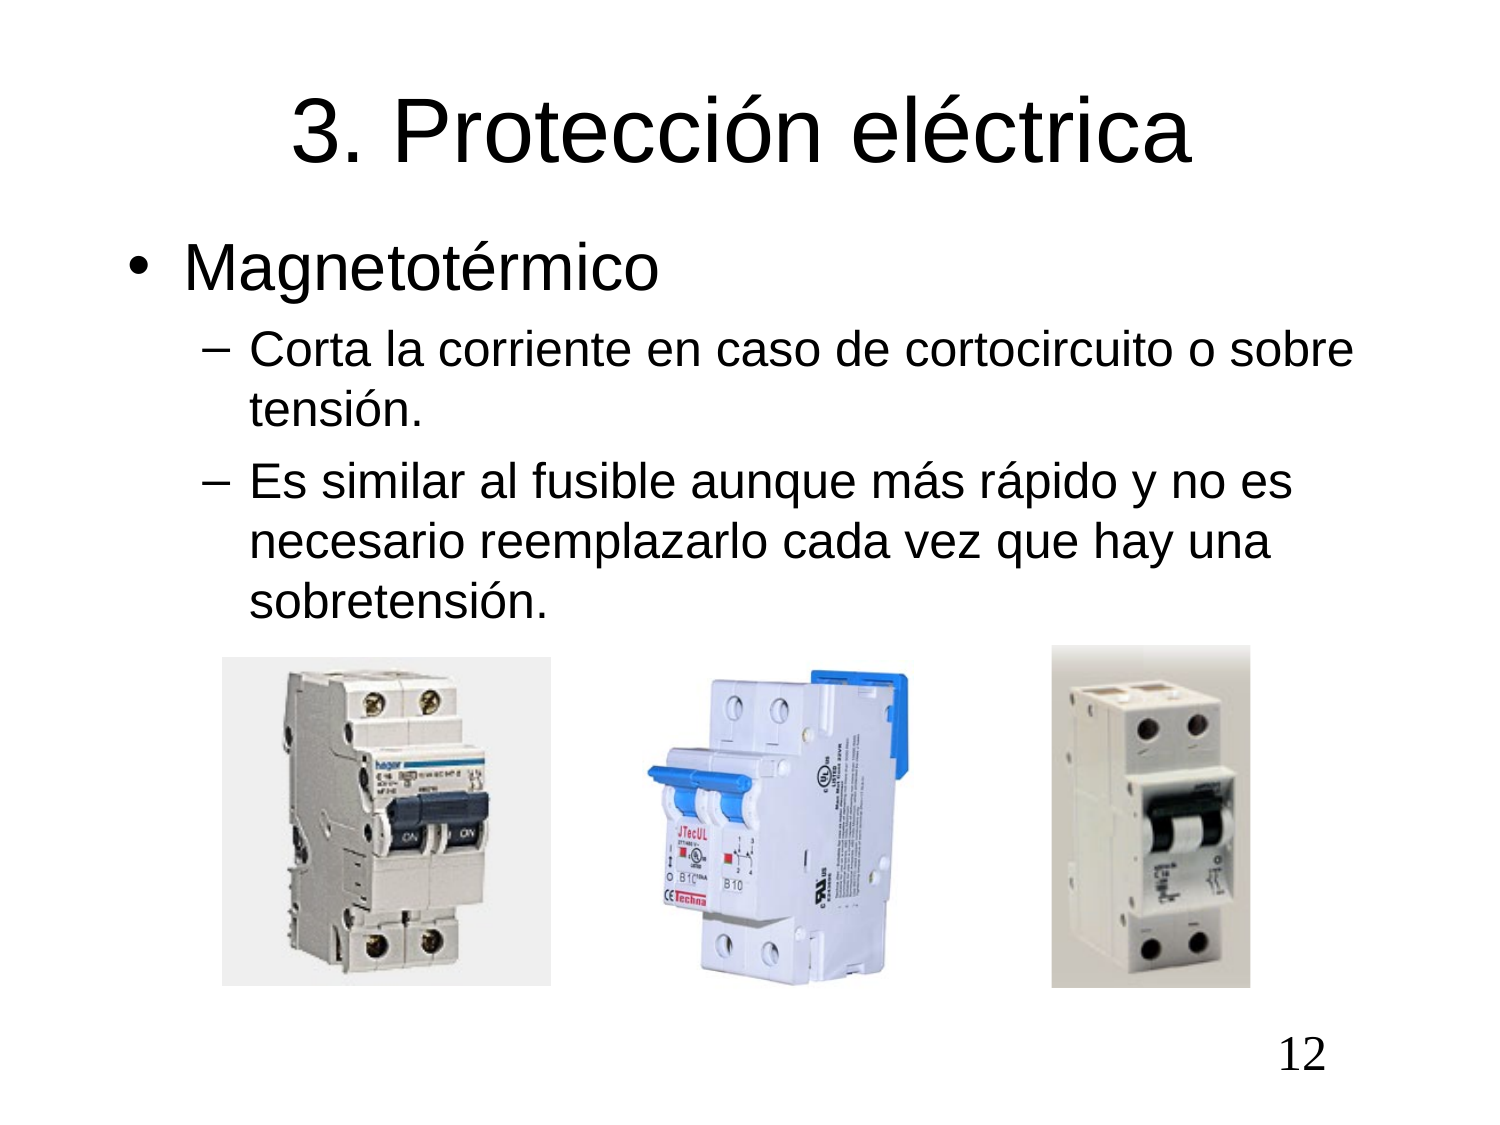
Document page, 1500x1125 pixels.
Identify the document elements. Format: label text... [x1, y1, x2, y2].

list Magnetotérmico Corta la corriente en caso de cortocircuito o sobre tensión. Es similar al fusible aunque más rápido y no es necesario reemplazarlo cada vez que hay una sobretensión. [112, 216, 1388, 1000]
picture [222, 657, 551, 986]
title 3. Protección eléctrica [104, 32, 1380, 220]
picture [642, 660, 914, 996]
picture [1051, 645, 1251, 988]
